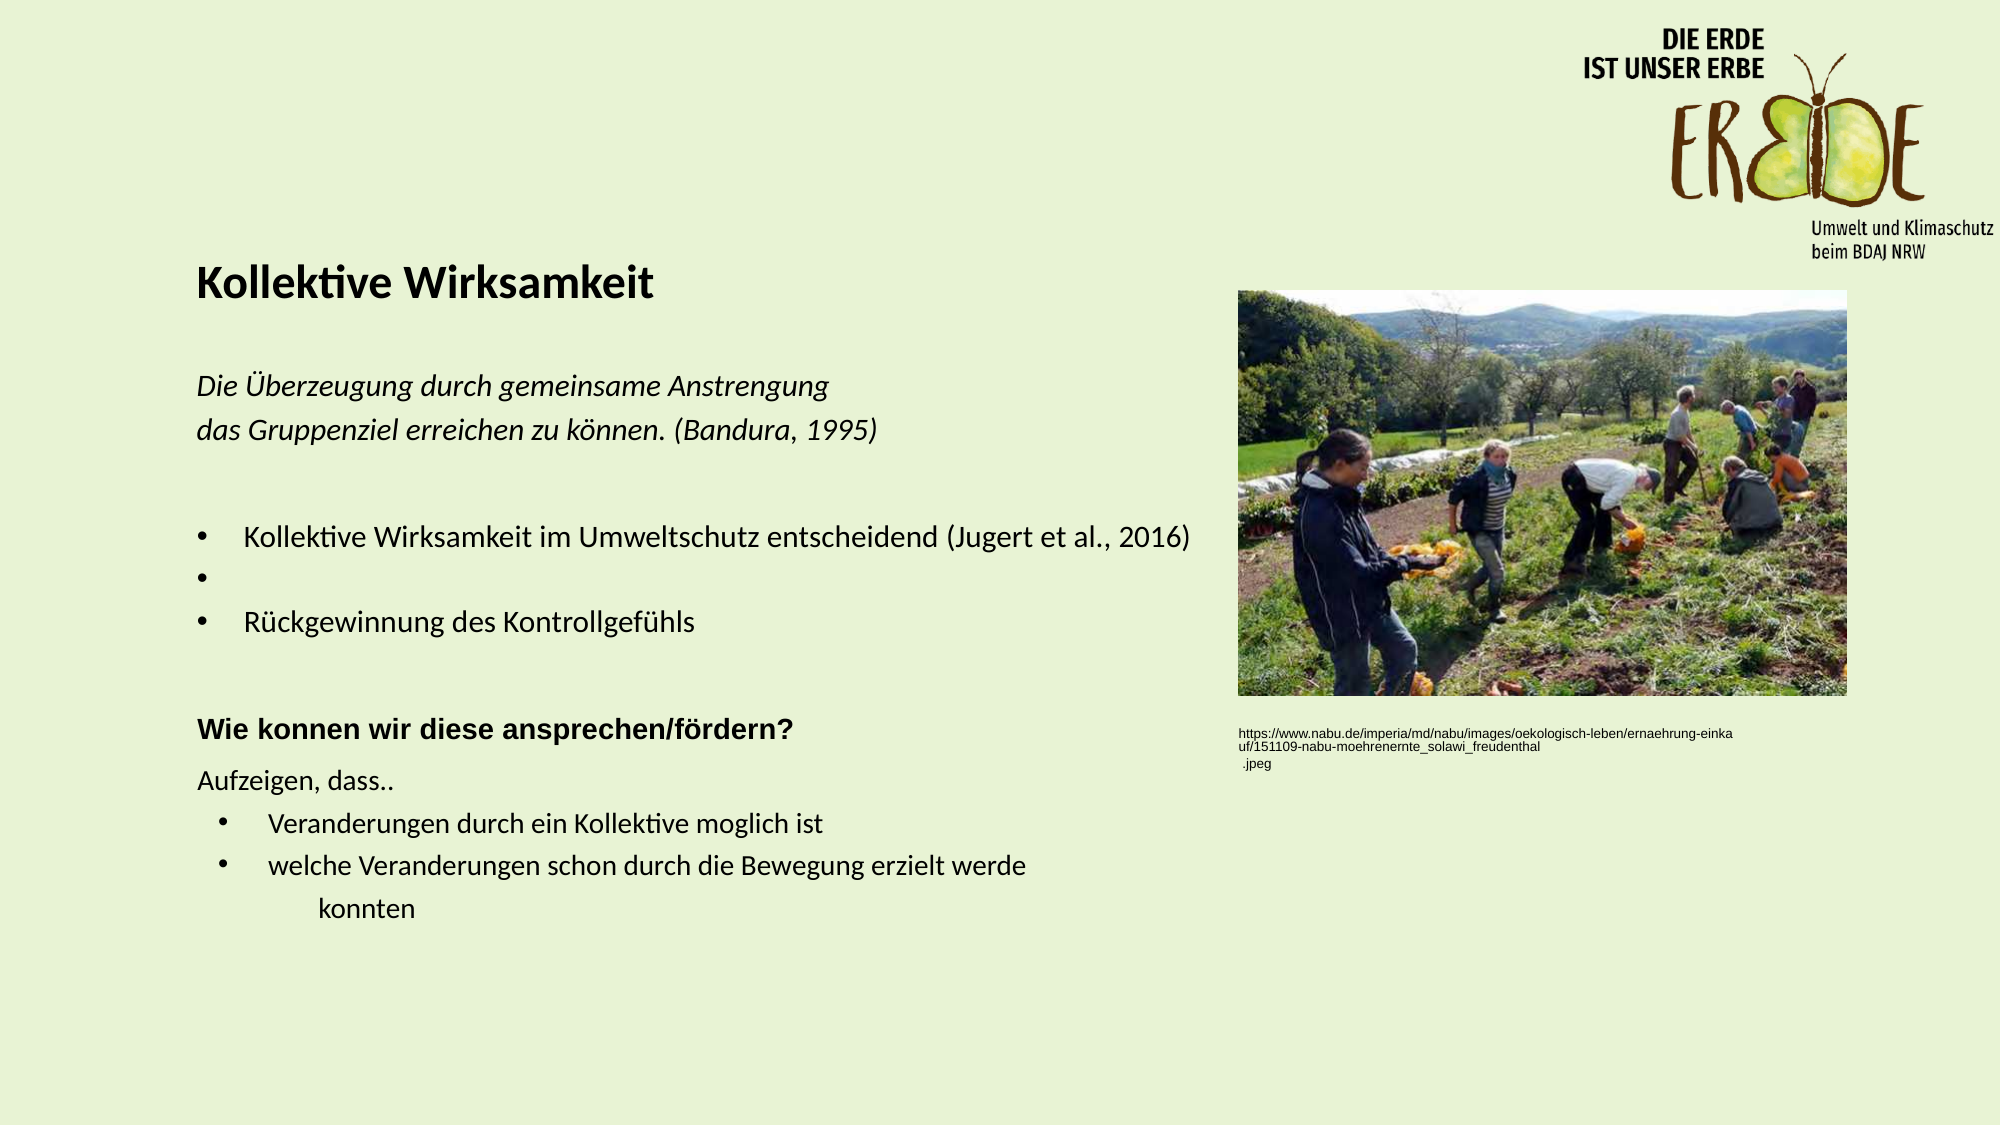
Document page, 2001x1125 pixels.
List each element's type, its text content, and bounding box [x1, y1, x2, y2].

text_box Die Überzeugung durch gemeinsame Anstrengung das Gruppenziel erreichen zu können. (Bandura, 1995) [197, 365, 924, 483]
text_box Wie konnen wir diese ansprechen/fördern? Aufzeigen, dass.. Veranderungen durch ein Kollektive moglich ist welche Veranderungen schon durch die Bewegung erzielt werde konnten [161, 702, 1239, 928]
text_box https://www.nabu.de/imperia/md/nabu/images/oekologisch-leben/ernaehrung-einkauf/151109-nabu-moehrenernte_solawi_freudenthal .jpeg [1239, 724, 1738, 760]
picture [1238, 291, 1847, 696]
text_box Kollektive Wirksamkeit [197, 251, 677, 291]
text_box Kollektive Wirksamkeit im Umweltschutz entscheidend (Jugert et al., 2016) Rückgewinnung des Kontrollgefühls [197, 511, 1238, 634]
